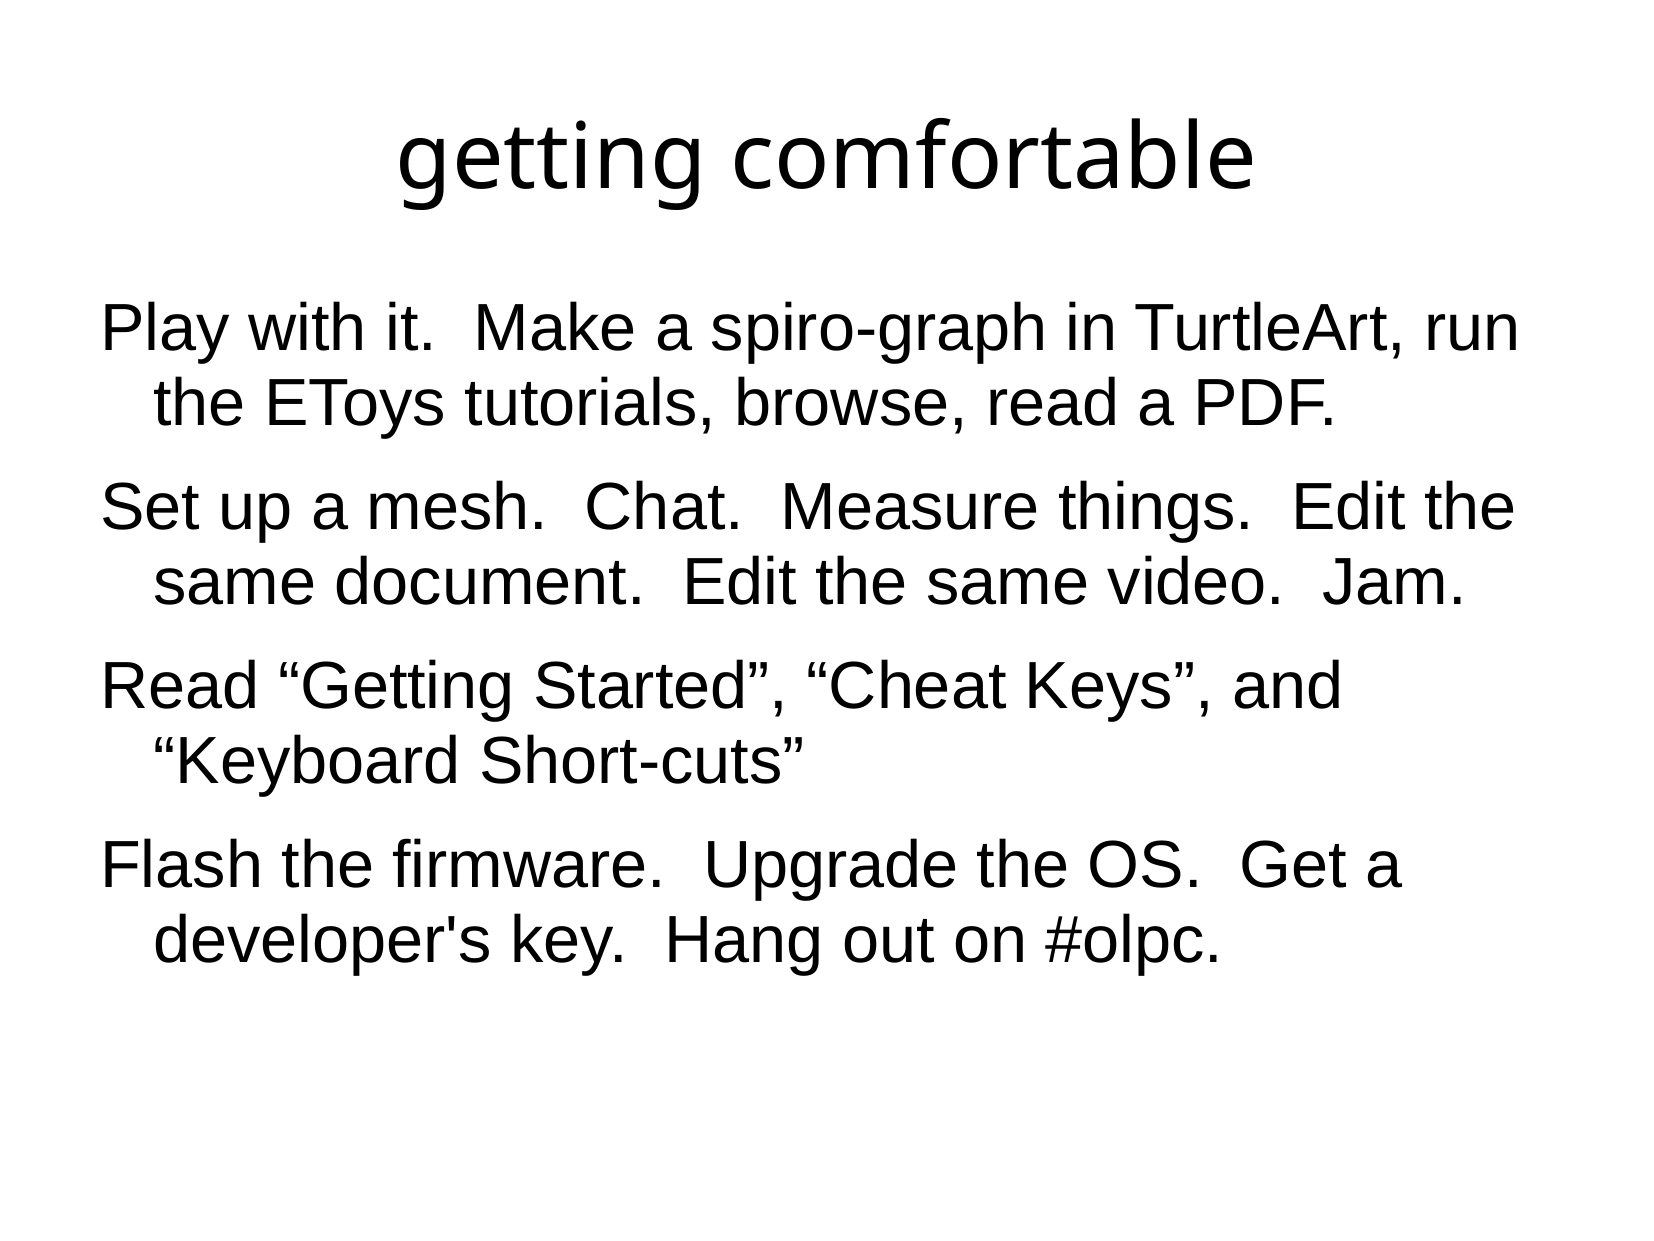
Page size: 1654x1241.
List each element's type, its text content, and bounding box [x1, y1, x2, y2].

list Play with it. Make a spiro-graph in TurtleArt, run the EToys tutorials, browse, read a PDF. Set up a mesh. Chat. Measure things. Edit the same document. Edit the same video. Jam. Read “Getting Started”, “Cheat Keys”, and “Keyboard Short-cuts” Flash the firmware. Upgrade the OS. Get a developer's key. Hang out on #olpc. [82, 290, 1571, 1174]
title getting comfortable [82, 56, 1571, 250]
